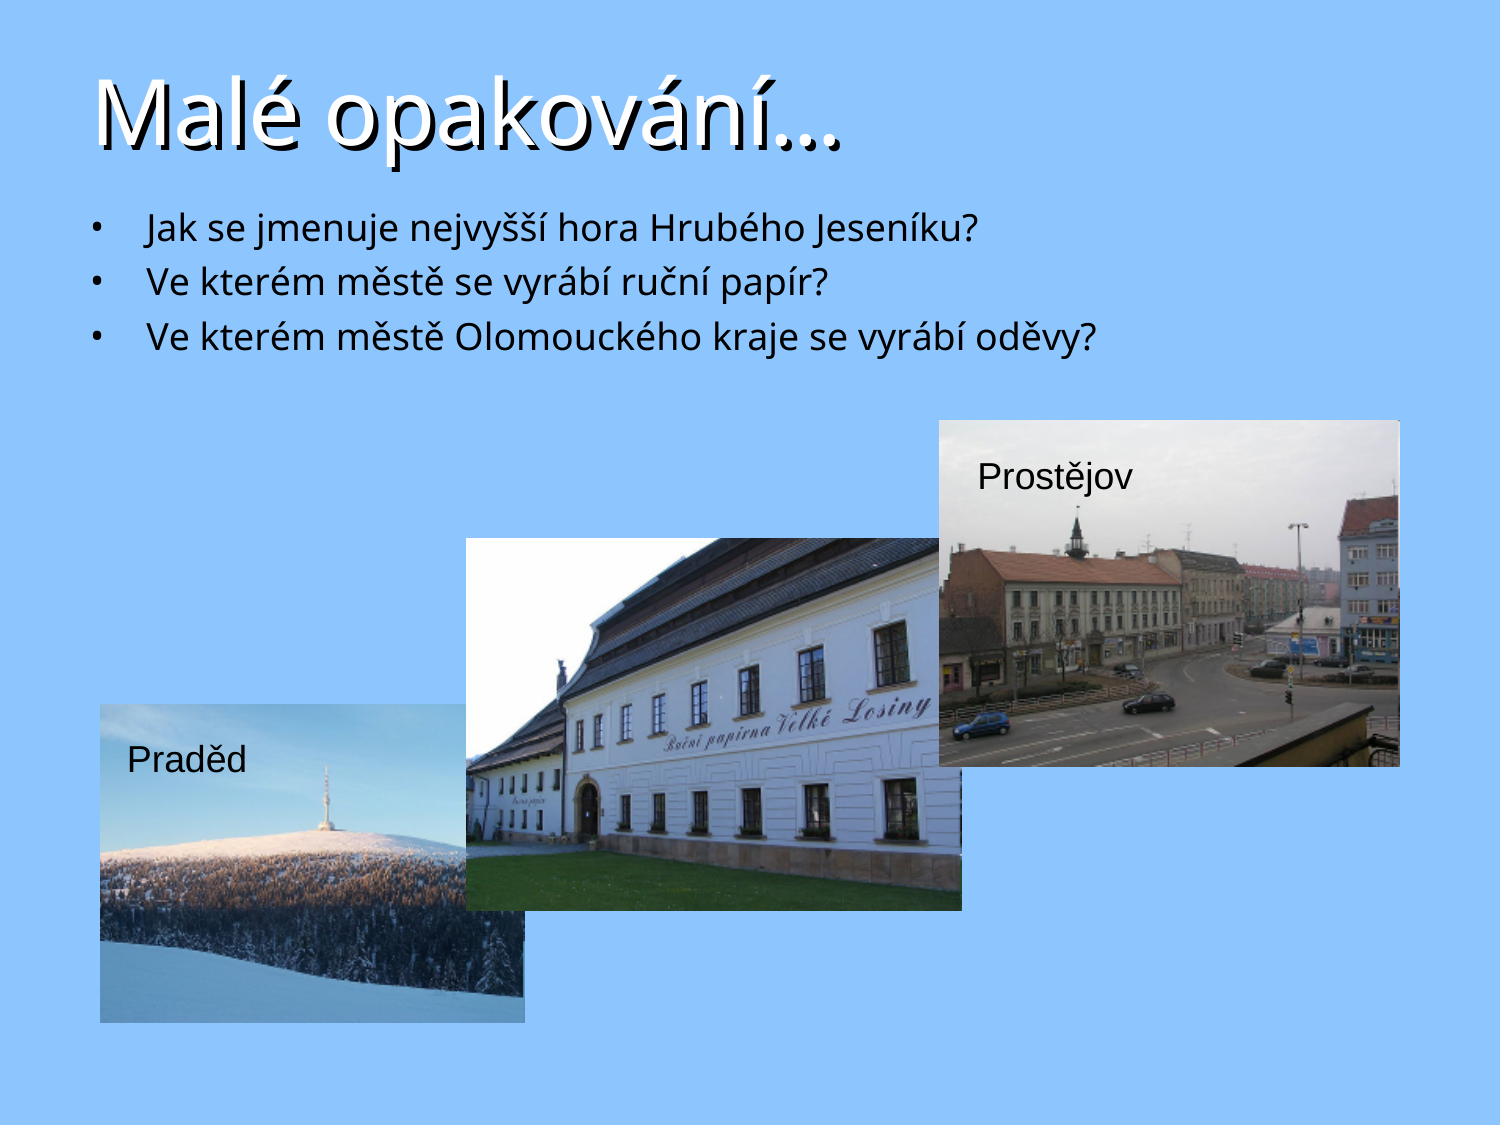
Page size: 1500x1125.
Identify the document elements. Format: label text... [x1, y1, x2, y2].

text_box Praděd [112, 727, 302, 789]
text_box Prostějov [962, 444, 1199, 505]
list Jak se jmenuje nejvyšší hora Hrubého Jeseníku? Ve kterém městě se vyrábí ruční papír? Ve kterém městě Olomouckého kraje se vyrábí oděvy? [75, 196, 1426, 474]
picture [100, 420, 1400, 1023]
title Malé opakování… [75, 45, 1426, 173]
